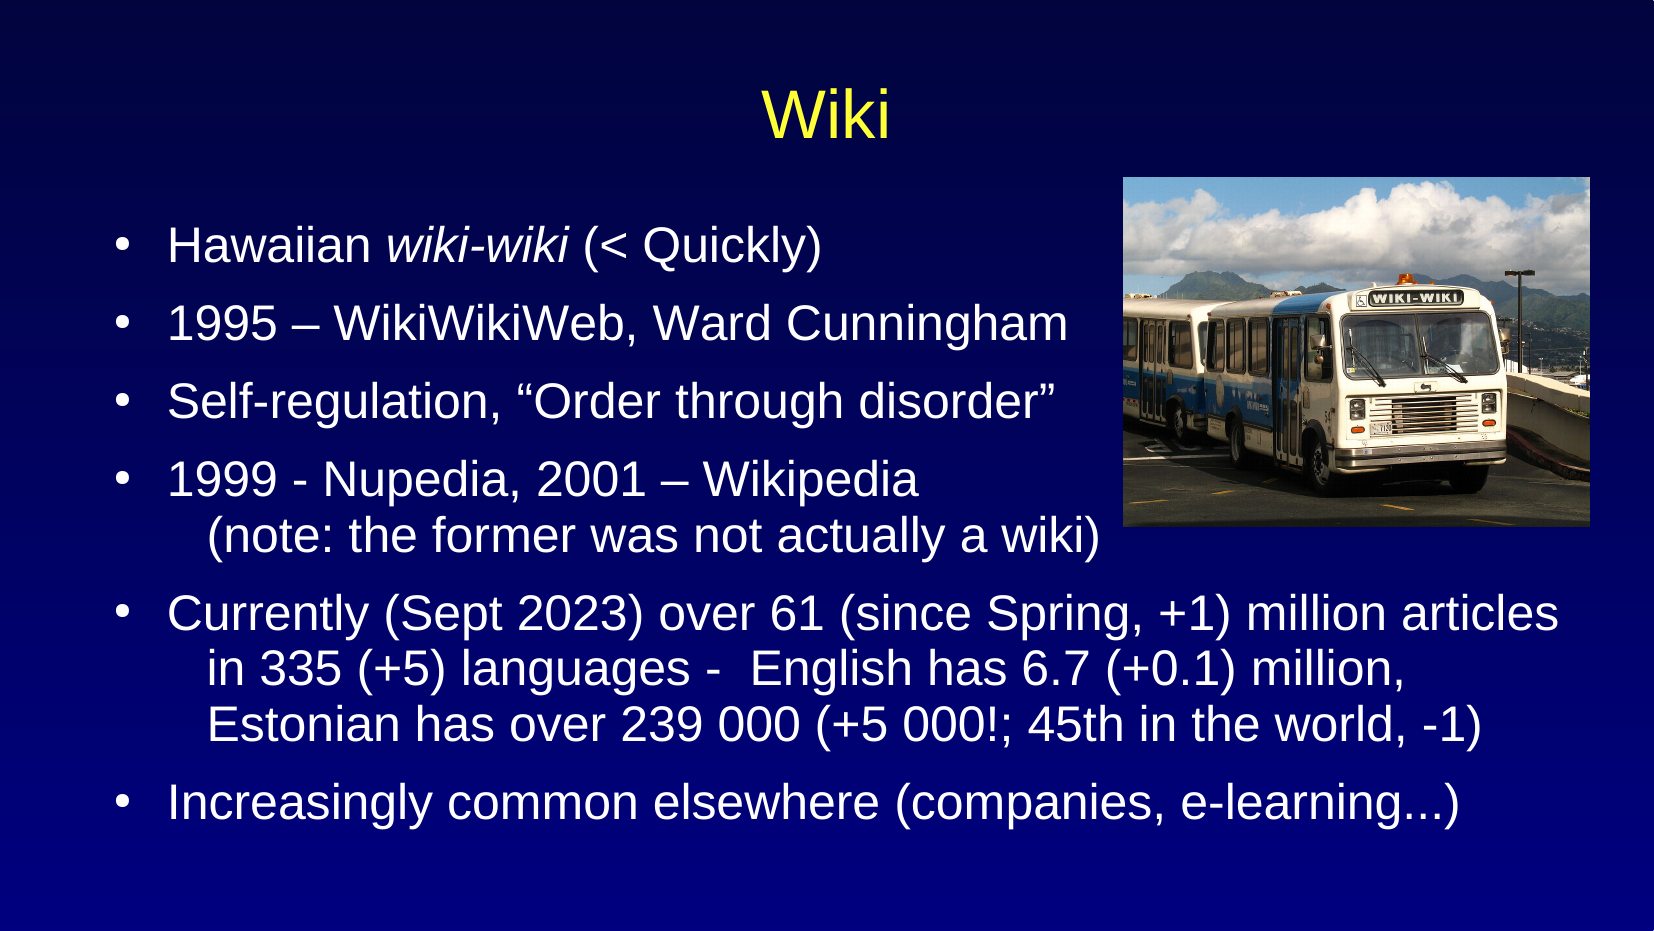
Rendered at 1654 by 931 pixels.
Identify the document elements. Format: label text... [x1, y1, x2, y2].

list Hawaiian wiki-wiki (< Quickly) 1995 – WikiWikiWeb, Ward Cunningham Self-regulation, “Order through disorder” 1999 - Nupedia, 2001 – Wikipedia (note: the former was not actually a wiki) Currently (Sept 2023) over 61 (since Spring, +1) million articles in 335 (+5) languages - English has 6.7 (+0.1) million, Estonian has over 239 000 (+5 000!; 45th in the world, -1) Increasingly common elsewhere (companies, e-learning...) [82, 217, 1571, 830]
picture [1123, 177, 1590, 527]
title Wiki [82, 37, 1571, 193]
